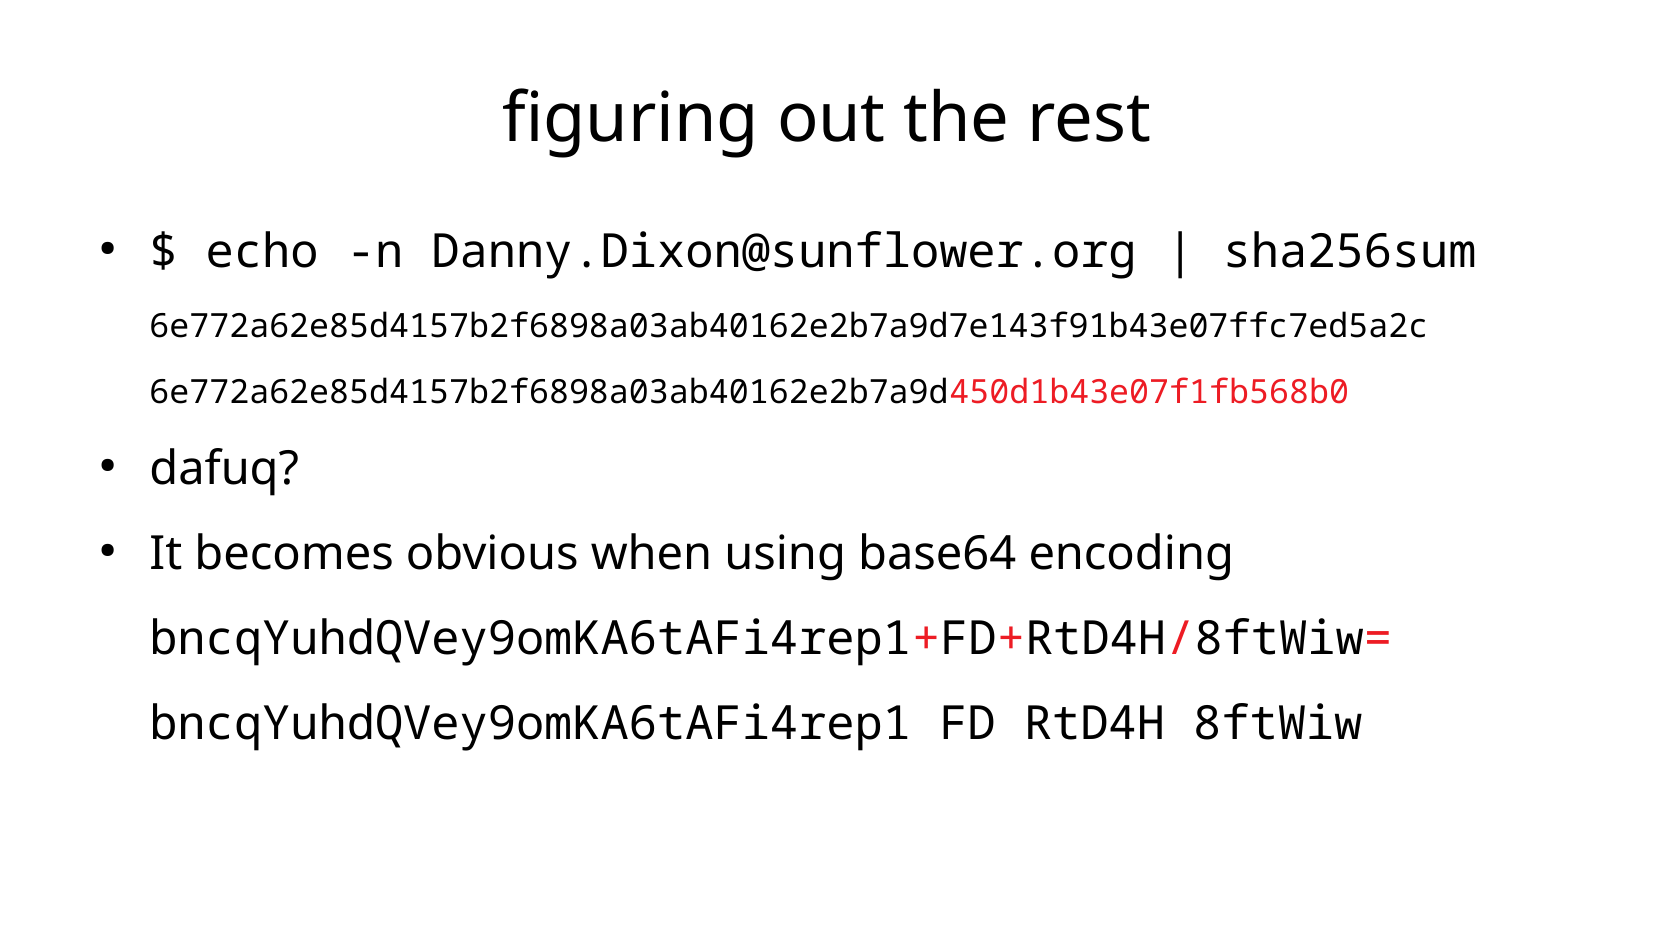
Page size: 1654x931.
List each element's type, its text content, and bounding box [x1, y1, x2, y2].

title figuring out the rest [82, 37, 1571, 193]
list $ echo -n Danny.Dixon@sunflower.org | sha256sum 6e772a62e85d4157b2f6898a03ab40162e2b7a9d7e143f91b43e07ffc7ed5a2c 6e772a62e85d4157b2f6898a03ab40162e2b7a9d450d1b43e07f1fb568b0 dafuq? It becomes obvious when using base64 encoding bncqYuhdQVey9omKA6tAFi4rep1+FD+RtD4H/8ftWiw= bncqYuhdQVey9omKA6tAFi4rep1 FD RtD4H 8ftWiw [82, 217, 1571, 758]
